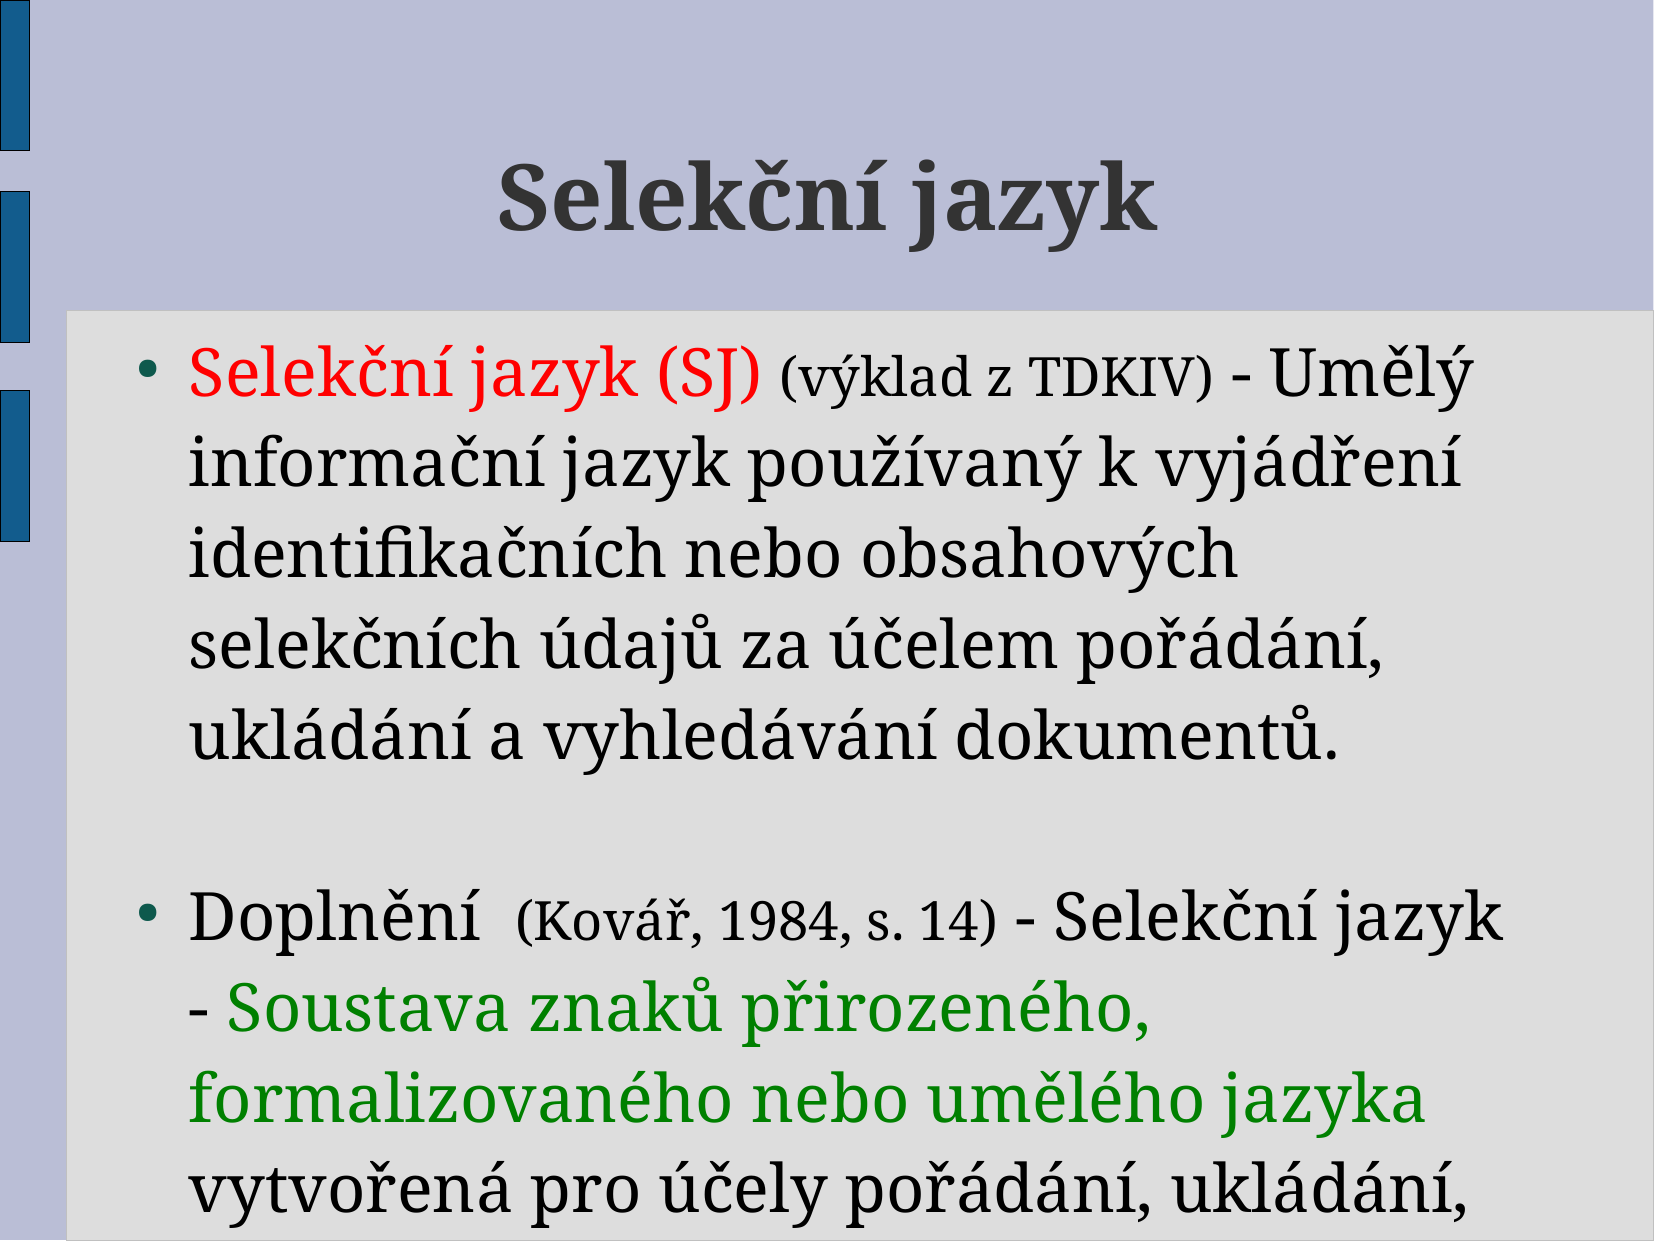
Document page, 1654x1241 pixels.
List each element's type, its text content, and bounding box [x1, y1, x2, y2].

list Selekční jazyk (SJ) (výklad z TDKIV) - Umělý informační jazyk používaný k vyjádření identifikačních nebo obsahových selekčních údajů za účelem pořádání, ukládání a vyhledávání dokumentů. Doplnění (Kovář, 1984, s. 14) - Selekční jazyk - Soustava znaků přirozeného, formalizovaného nebo umělého jazyka vytvořená pro účely pořádání, ukládání, vyhledávání, popř. i distribuce jak dokumentů samých, tak záznamů o nich. [118, 324, 1531, 1241]
title Selekční jazyk [121, 91, 1534, 299]
